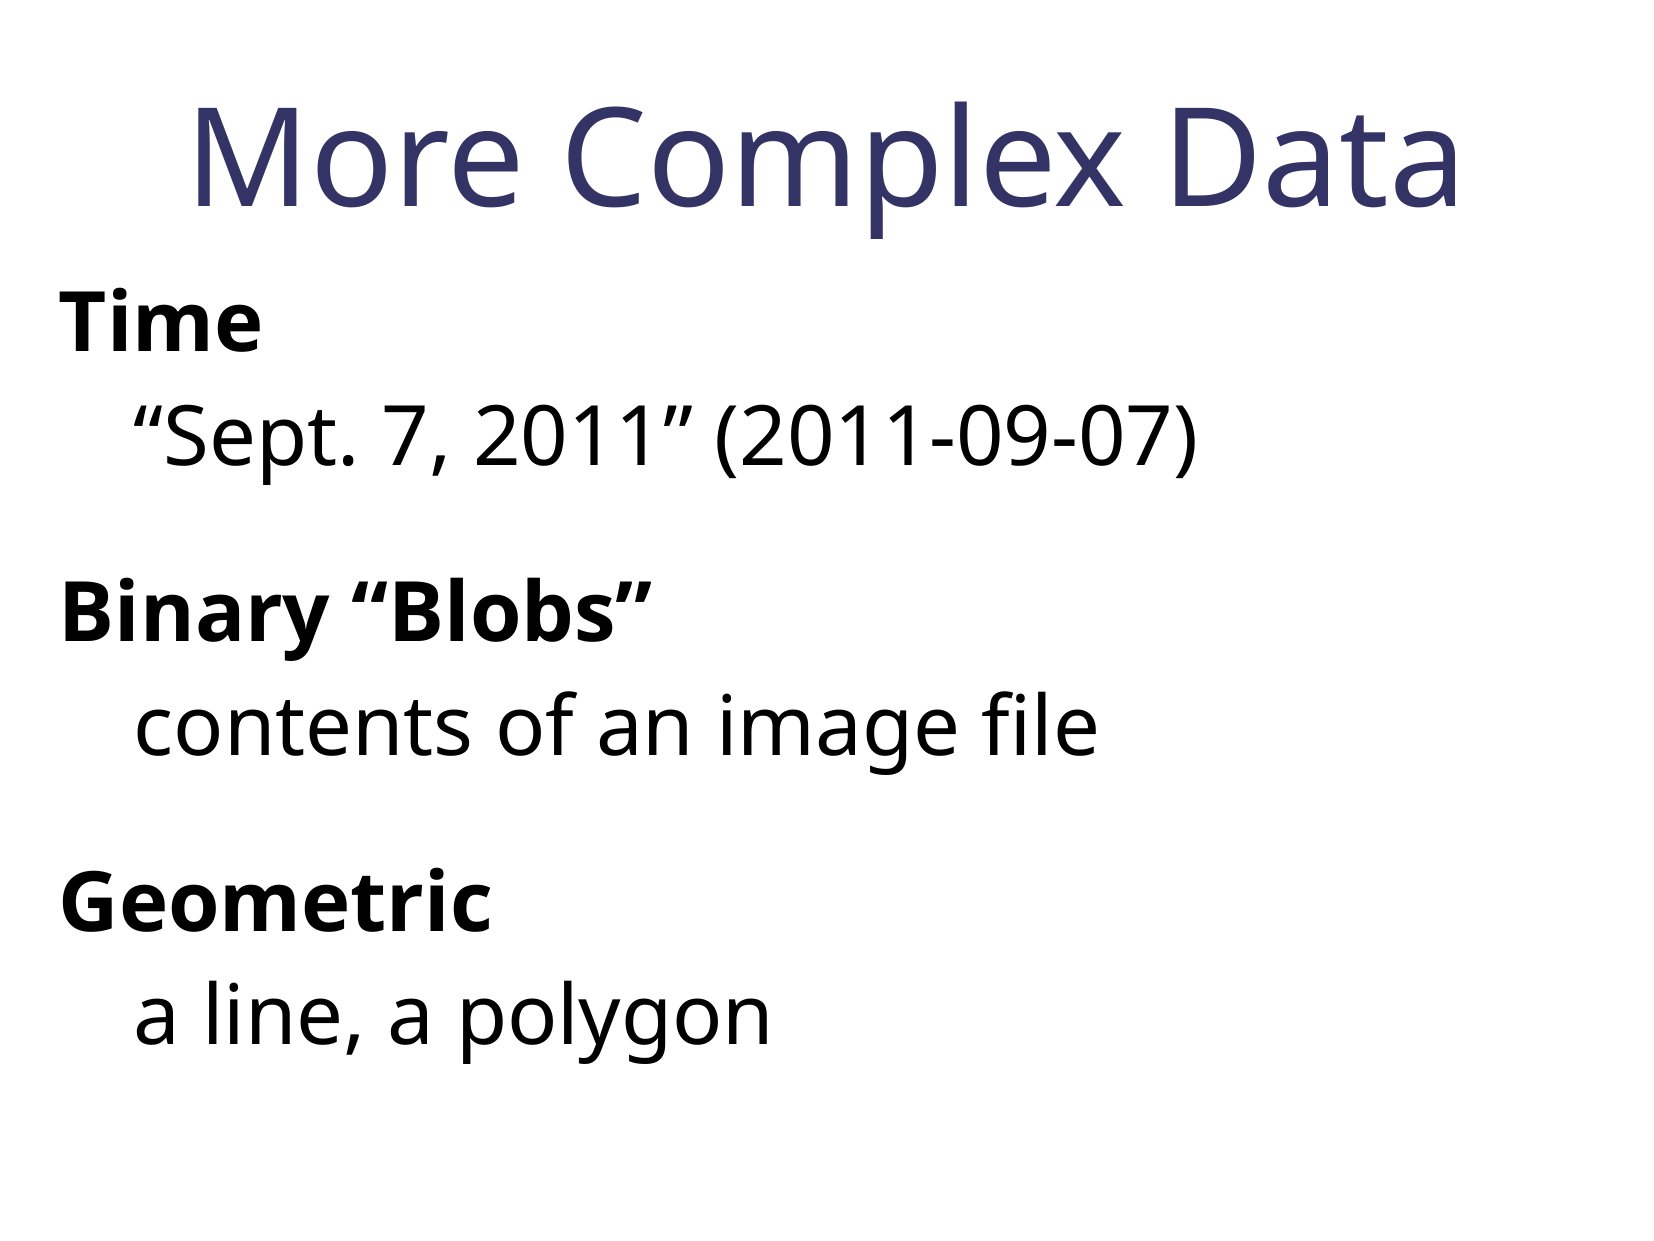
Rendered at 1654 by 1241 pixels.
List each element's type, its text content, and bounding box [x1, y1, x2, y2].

subtitle Time “Sept. 7, 2011” (2011-09-07) Binary “Blobs” contents of an image file Geometric a line, a polygon [59, 295, 1625, 1100]
title More Complex Data [82, 56, 1571, 250]
